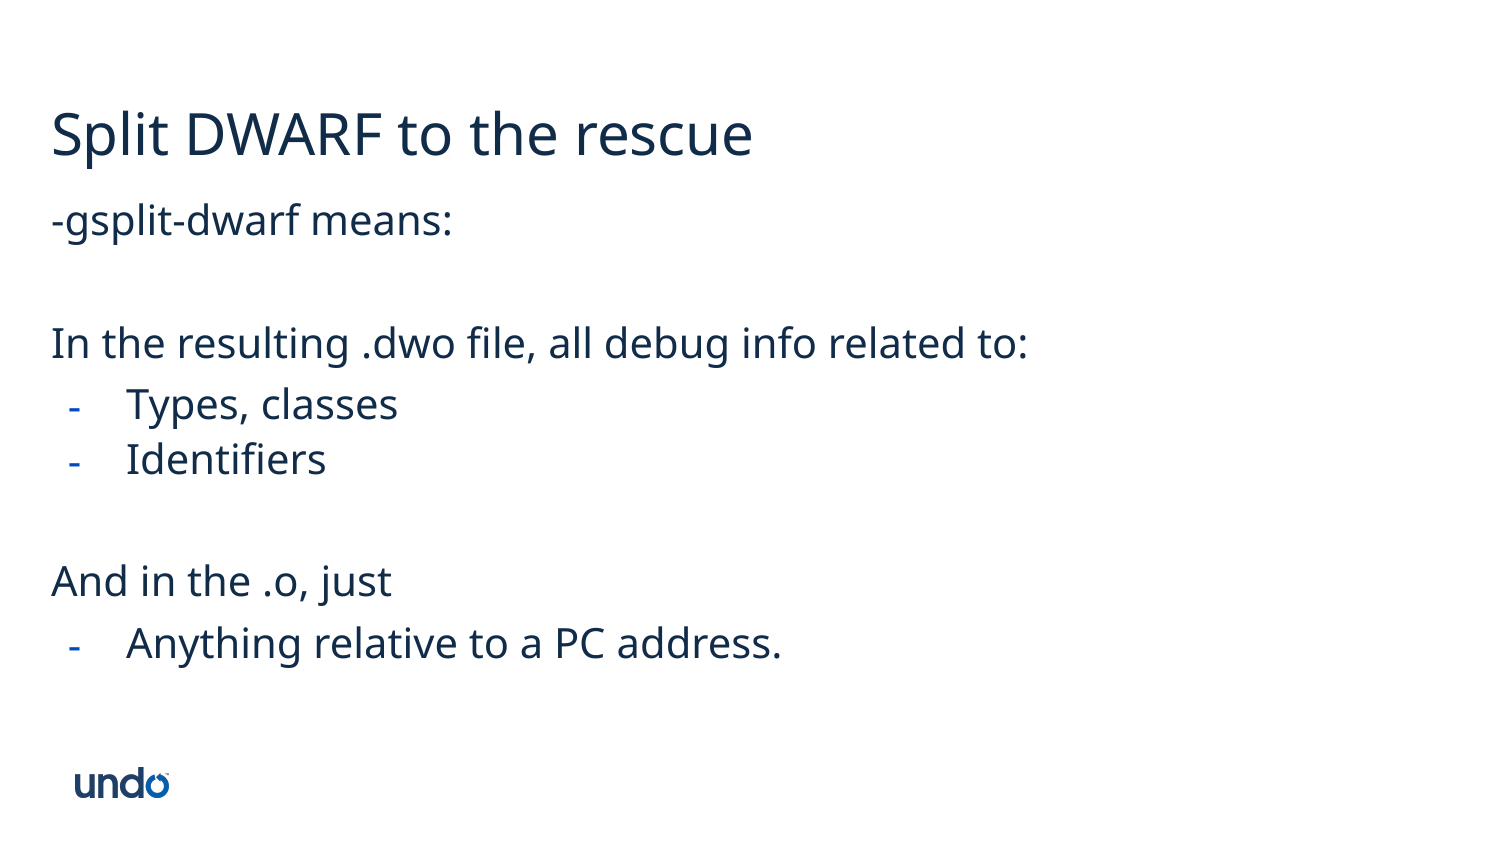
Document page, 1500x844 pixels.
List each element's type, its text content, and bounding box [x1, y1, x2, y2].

picture [75, 767, 169, 798]
list -gsplit-dwarf means: In the resulting .dwo file, all debug info related to: Types, classes Identifiers And in the .o, just Anything relative to a PC address. [51, 189, 1449, 750]
title Split DWARF to the rescue [51, 72, 1449, 167]
